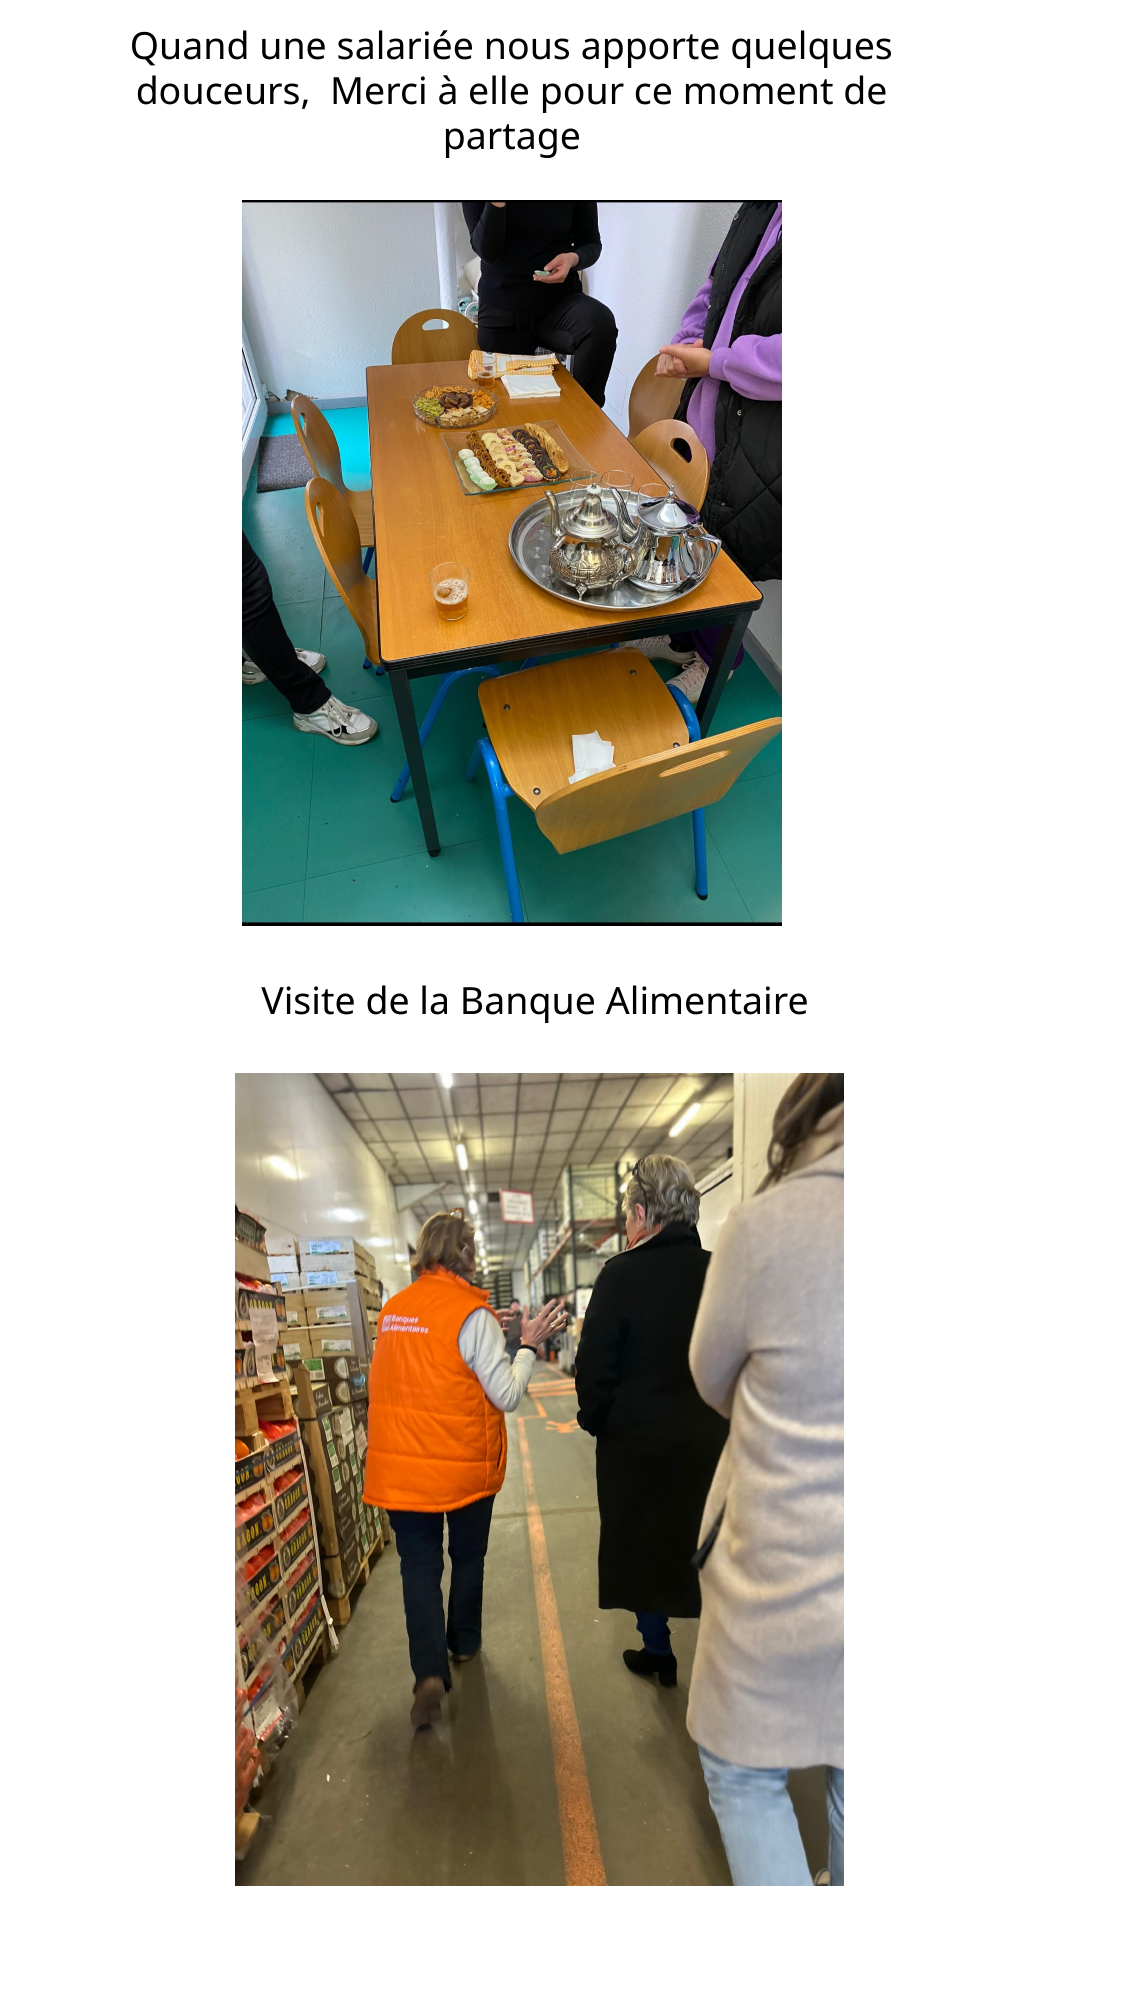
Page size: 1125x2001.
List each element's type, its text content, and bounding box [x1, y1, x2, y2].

picture [242, 200, 782, 926]
text_box Quand une salariée nous apporte quelques douceurs, Merci à elle pour ce moment de partage [82, 14, 942, 121]
text_box Visite de la Banque Alimentaire [235, 969, 836, 1031]
picture [235, 1074, 844, 1886]
